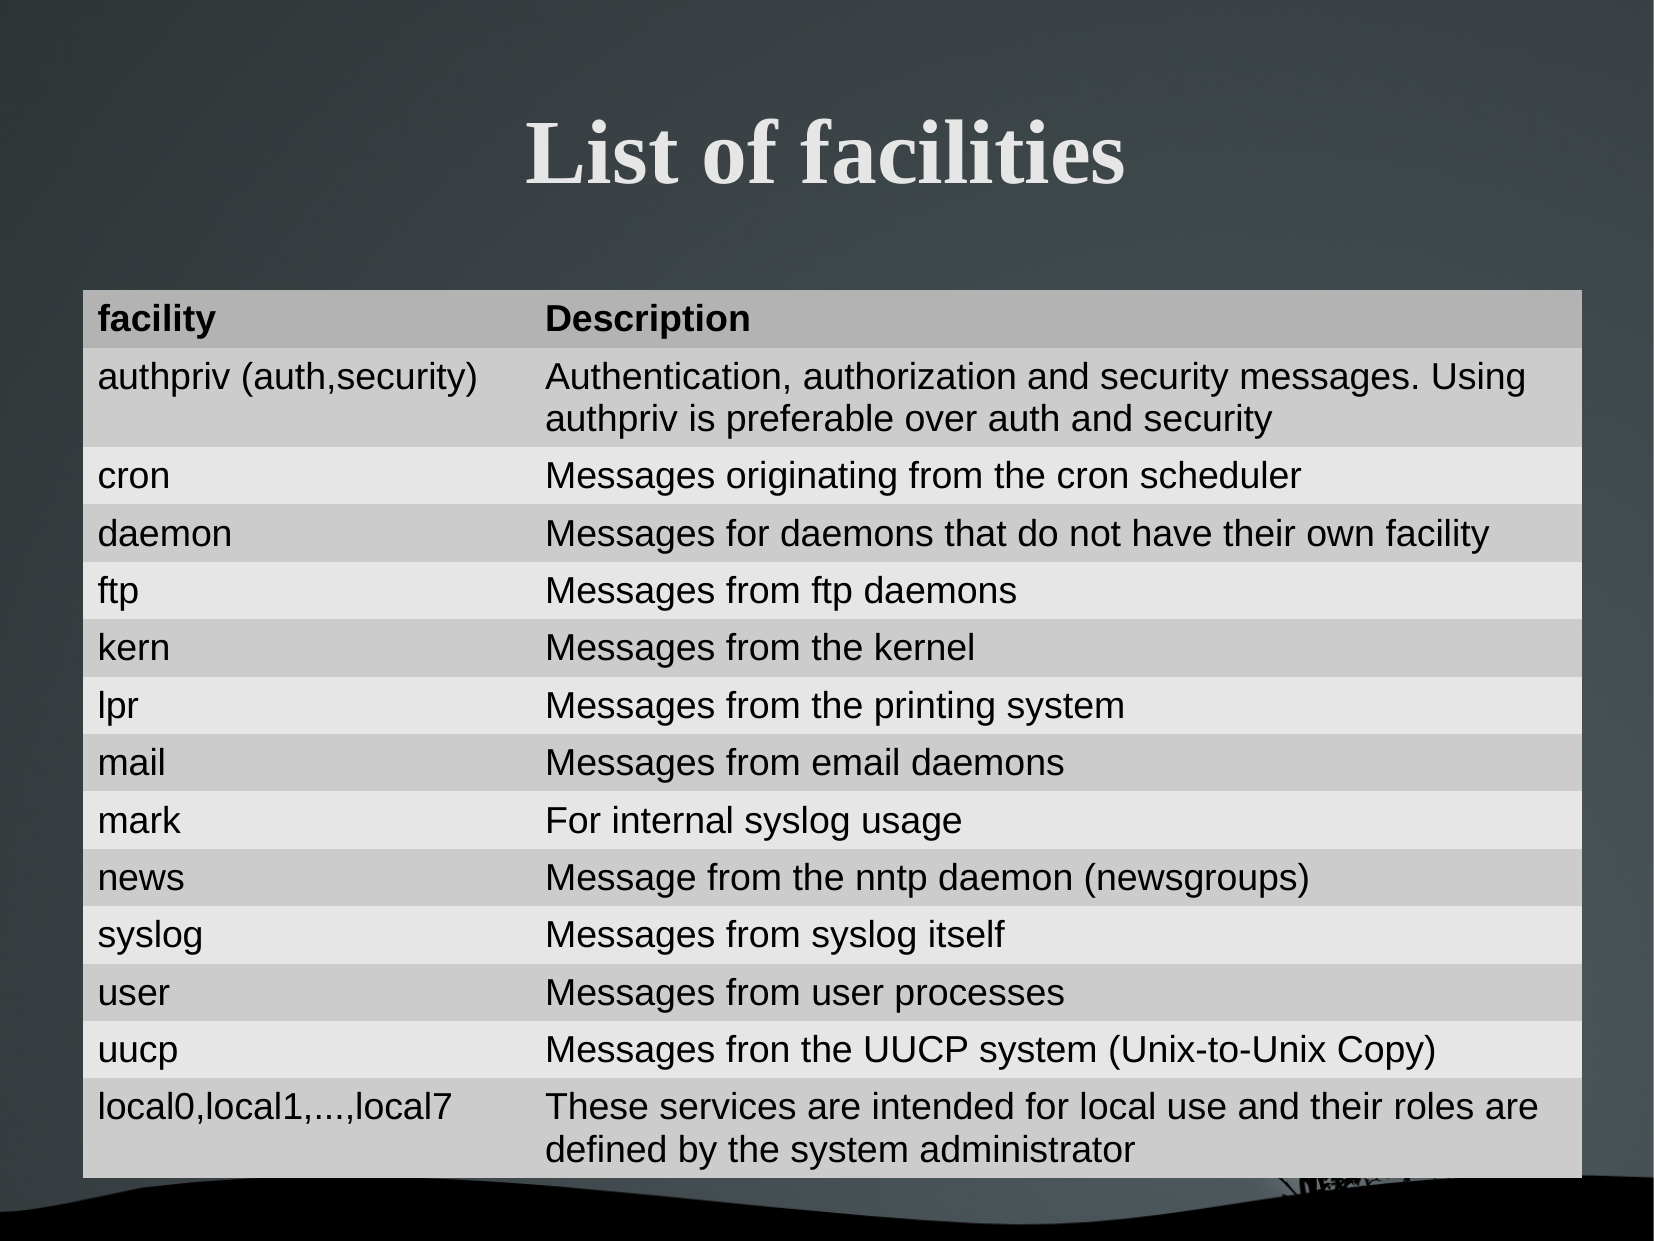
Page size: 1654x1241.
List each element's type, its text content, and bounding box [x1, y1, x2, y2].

table_cell cron [83, 447, 530, 504]
table_cell Messages from ftp daemons [530, 562, 1582, 619]
table_cell news [83, 849, 530, 906]
table_cell Messages from the printing system [530, 677, 1582, 734]
table_cell local0,local1,...,local7 [83, 1078, 530, 1178]
table_cell daemon [83, 504, 530, 562]
table_cell authpriv (auth,security) [83, 348, 530, 447]
table_cell Messages fron the UUCP system (Unix-to-Unix Copy) [530, 1021, 1582, 1078]
table_cell lpr [83, 677, 530, 734]
table_cell These services are intended for local use and their roles are defined by the system administrator [530, 1078, 1582, 1178]
table_cell kern [83, 619, 530, 677]
table_cell Messages originating from the cron scheduler [530, 447, 1582, 504]
table_cell Message from the nntp daemon (newsgroups) [530, 849, 1582, 906]
table_cell Authentication, authorization and security messages. Using authpriv is preferable over auth and security [530, 348, 1582, 447]
table_cell For internal syslog usage [530, 791, 1582, 849]
table_cell Messages from email daemons [530, 734, 1582, 791]
table_header Description [530, 290, 1582, 348]
table_cell Messages from the kernel [530, 619, 1582, 677]
picture [0, 0, 1654, 1241]
table_header facility [83, 290, 530, 348]
table_cell syslog [83, 906, 530, 964]
table_cell ftp [83, 562, 530, 619]
title List of facilities [82, 49, 1571, 257]
table_cell Messages from user processes [530, 964, 1582, 1021]
table_cell user [83, 964, 530, 1021]
table_cell Messages for daemons that do not have their own facility [530, 504, 1582, 562]
table_cell mail [83, 734, 530, 791]
table_cell uucp [83, 1021, 530, 1078]
table_cell Messages from syslog itself [530, 906, 1582, 964]
table_cell mark [83, 791, 530, 849]
